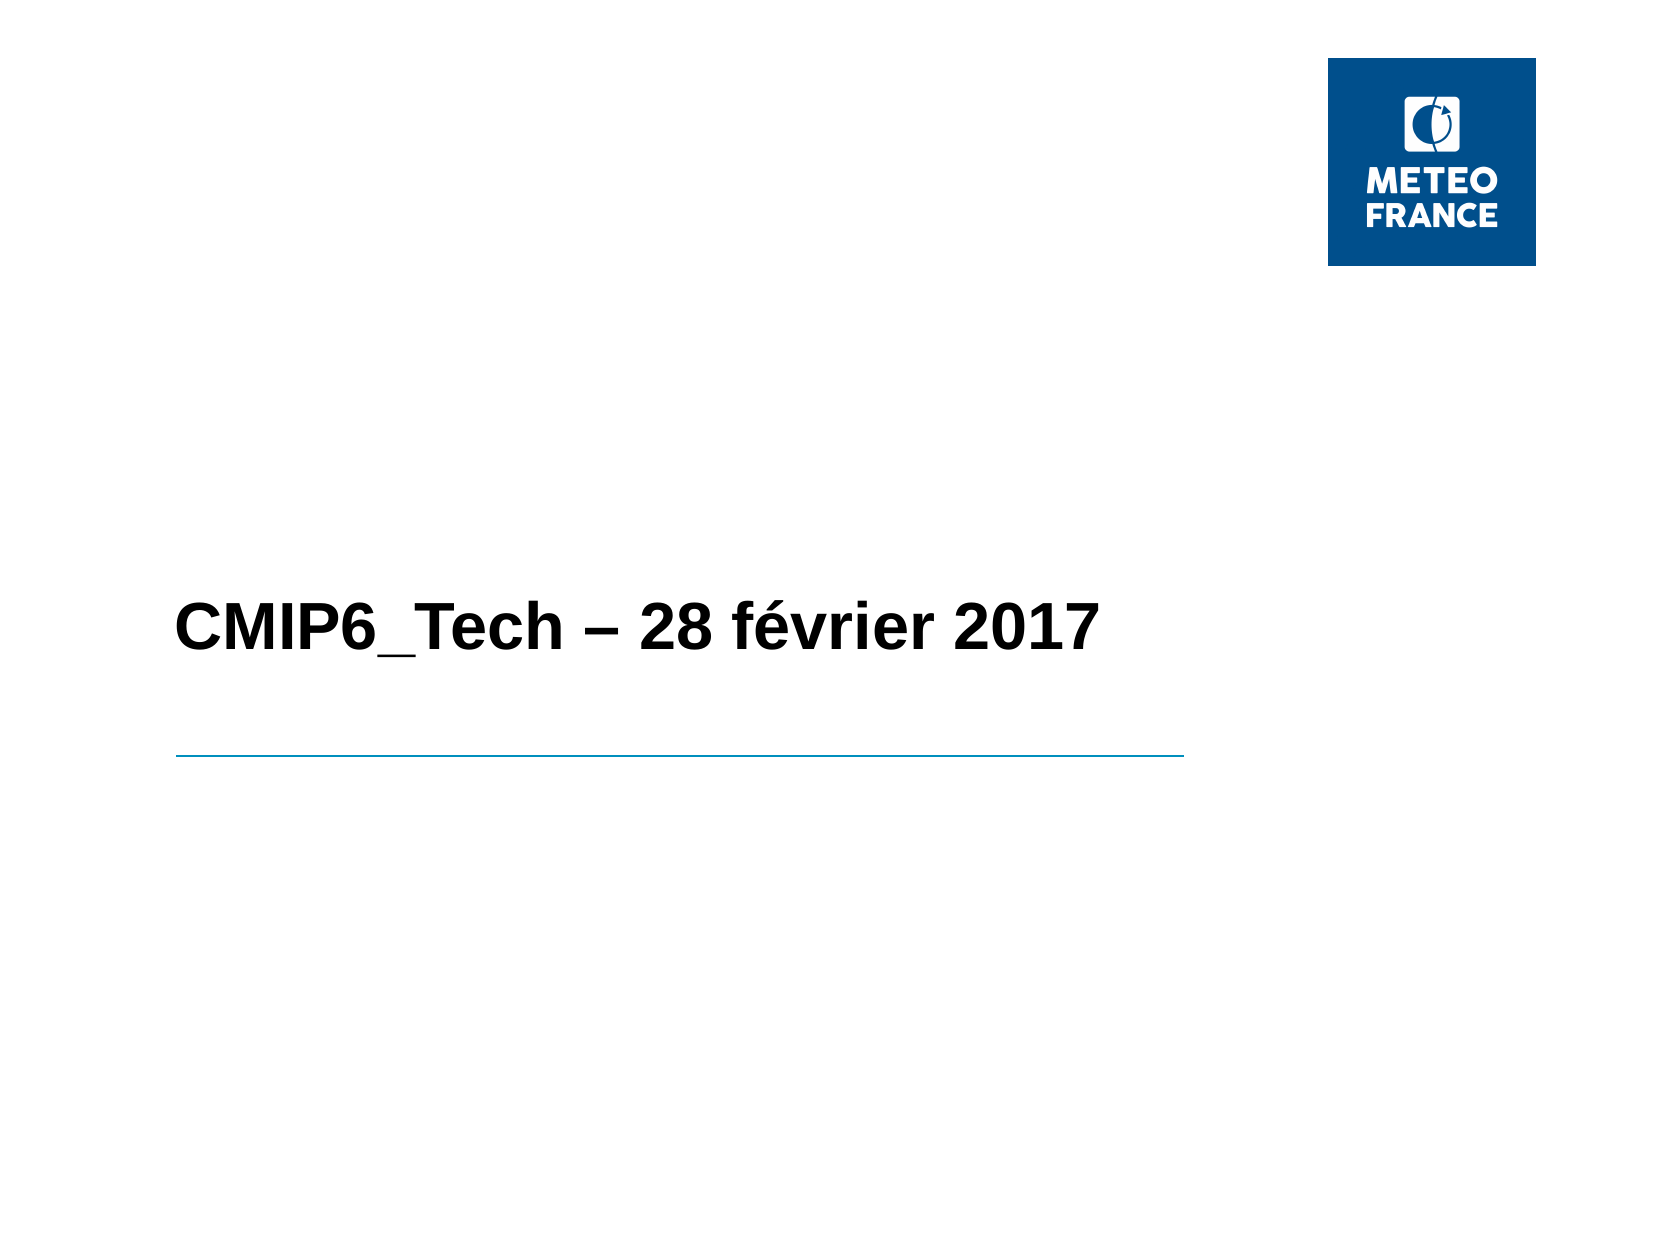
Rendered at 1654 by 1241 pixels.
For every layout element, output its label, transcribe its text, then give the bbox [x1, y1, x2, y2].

picture [1328, 58, 1536, 266]
title CMIP6_Tech – 28 février 2017 [174, 513, 1518, 739]
